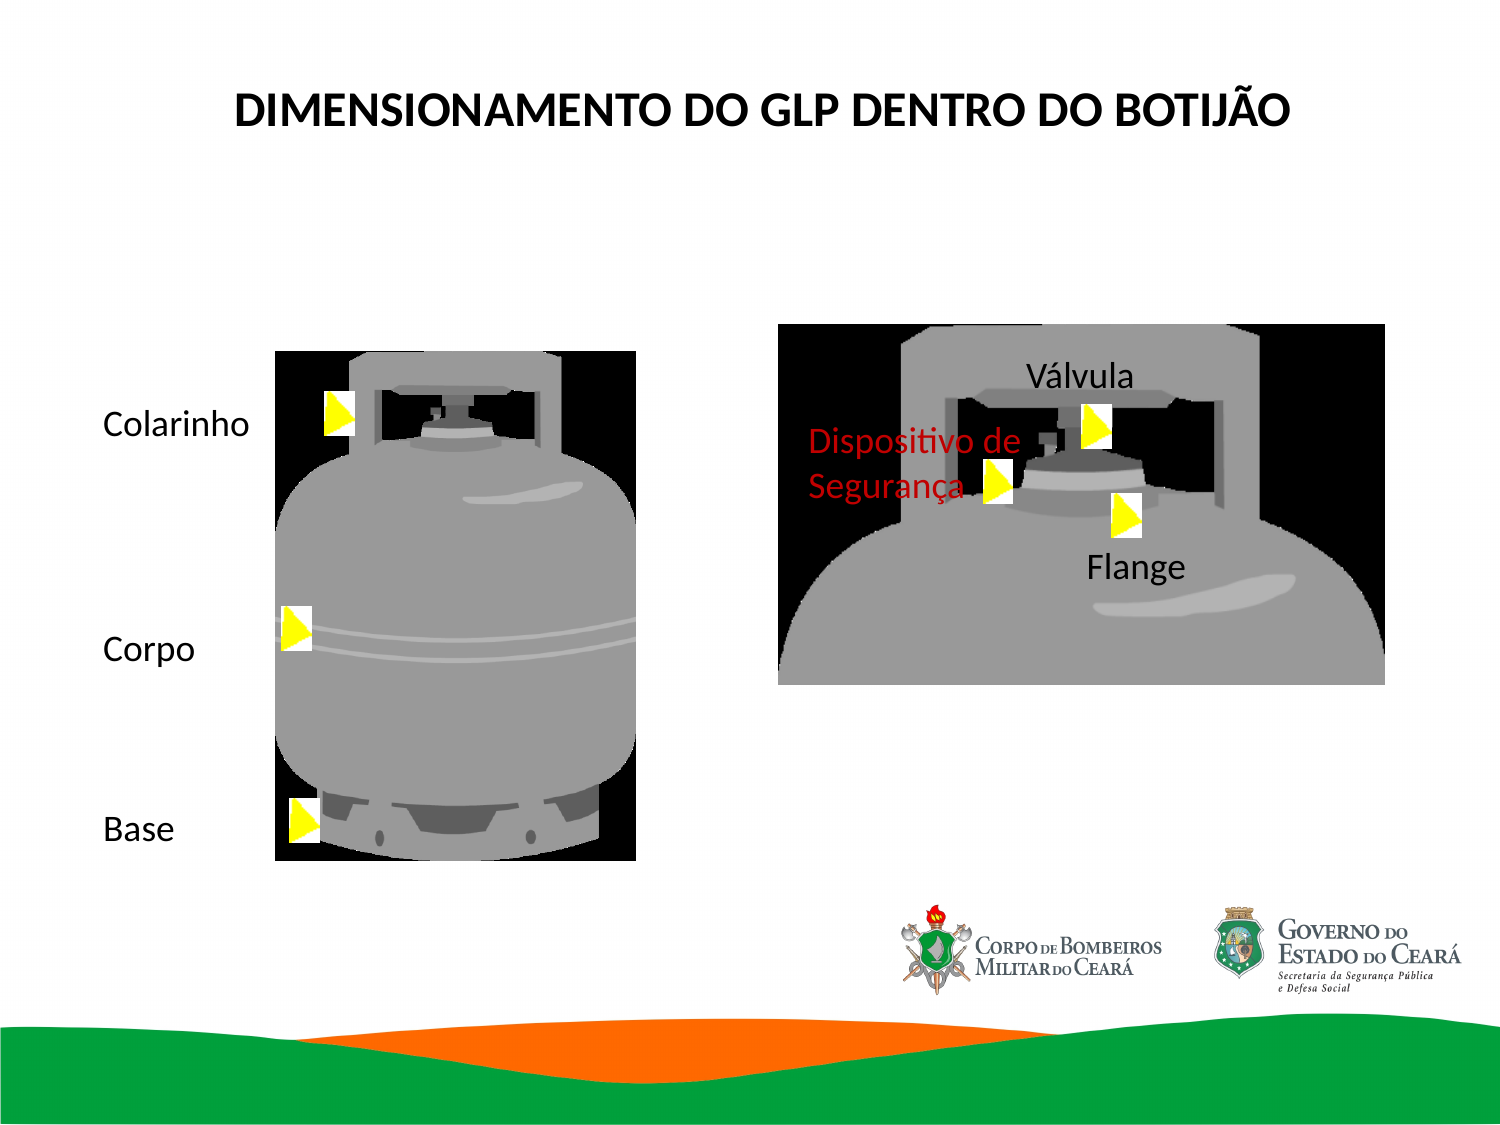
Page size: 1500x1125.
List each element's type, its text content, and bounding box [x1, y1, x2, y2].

picture [0, 0, 1500, 1125]
text_box Válvula [1011, 298, 1272, 404]
text_box Colarinho Corpo Base [88, 391, 839, 857]
text_box Dispositivo de Segurança [793, 363, 1171, 514]
text_box Flange [1037, 490, 1319, 595]
text_box DIMENSIONAMENTO DO GLP DENTRO DO BOTIJÃO [218, 69, 1308, 145]
